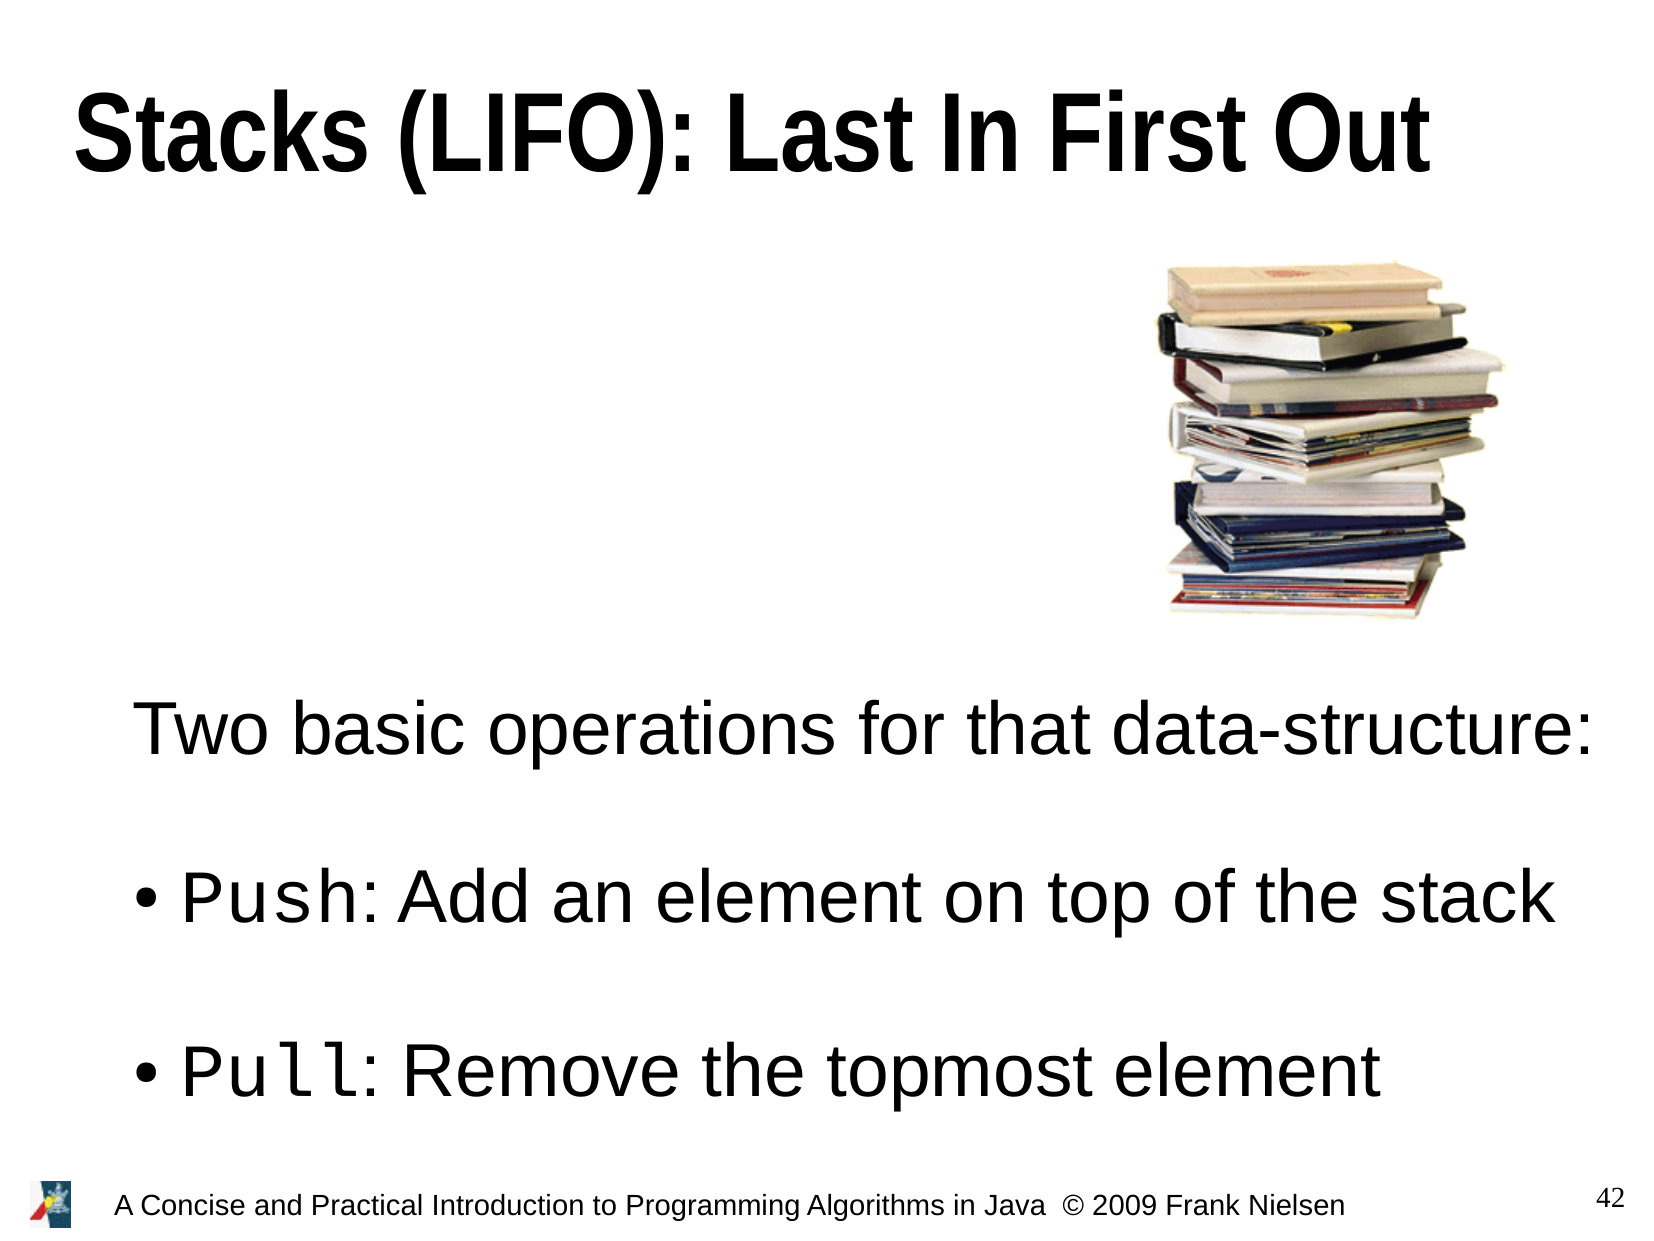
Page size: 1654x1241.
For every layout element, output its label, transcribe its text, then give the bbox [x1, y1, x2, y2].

text_box Stacks (LIFO): Last In First Out [59, 59, 1447, 203]
picture [1154, 260, 1506, 621]
text_box Two basic operations for that data-structure: Push: Add an element on top of the stack Pull: Remove the topmost element [118, 679, 1611, 1127]
picture [29, 1181, 71, 1228]
